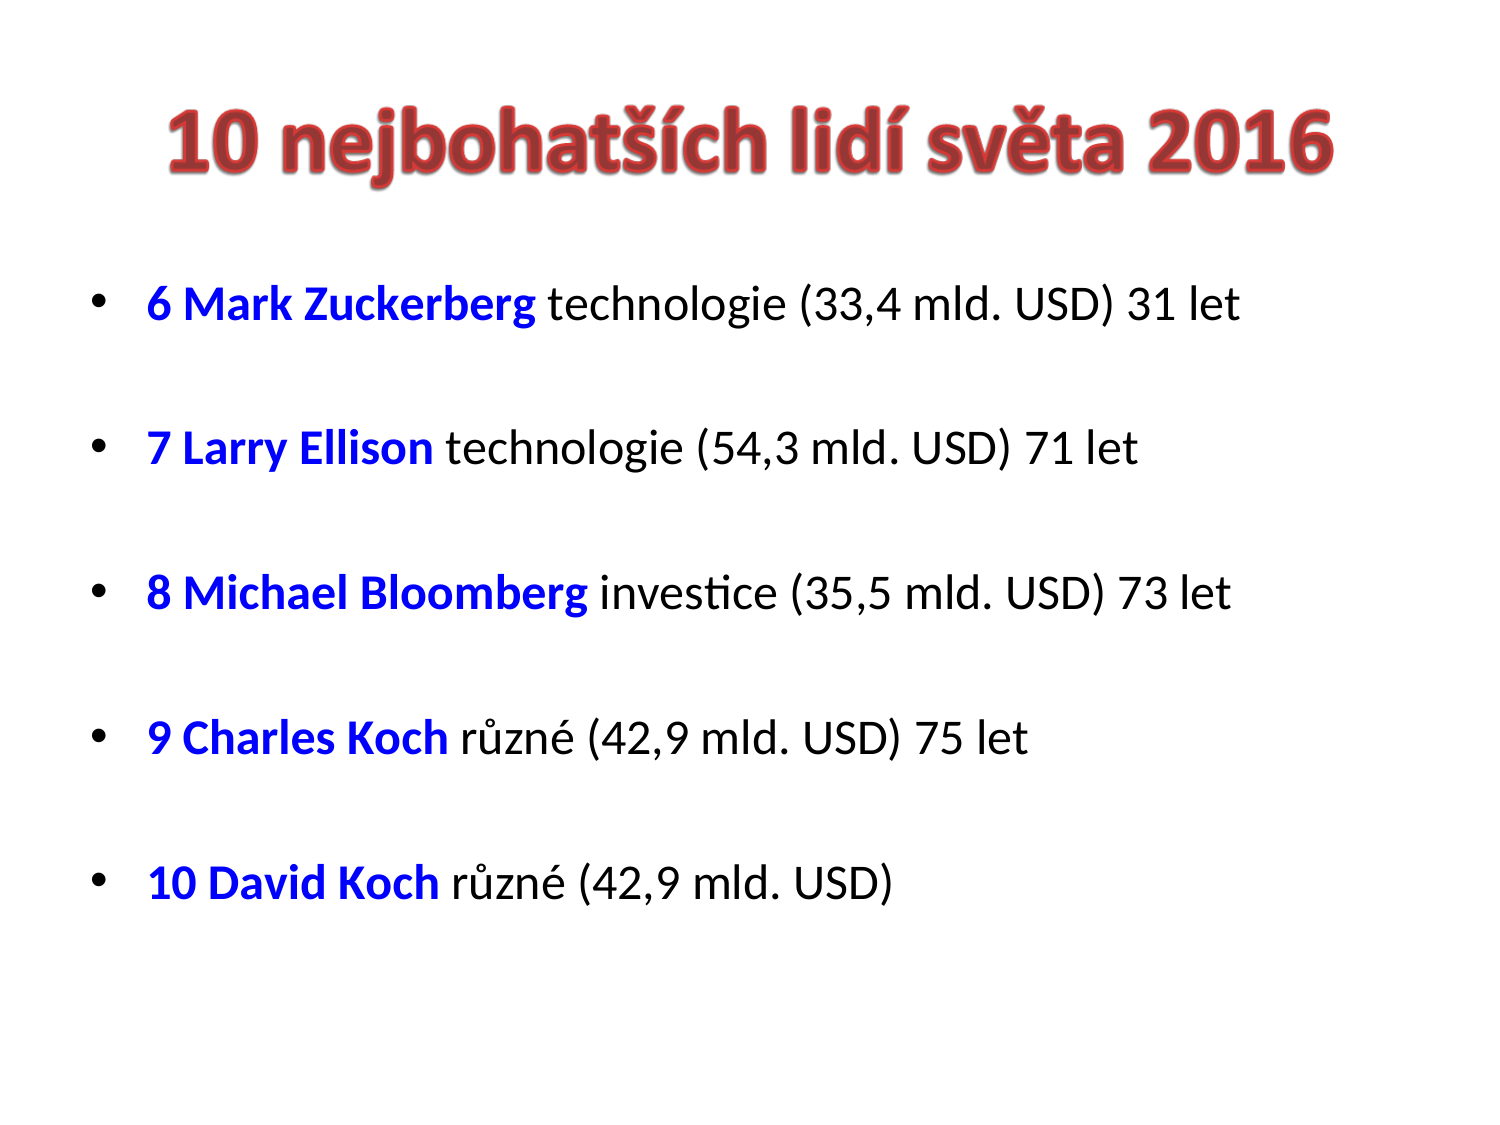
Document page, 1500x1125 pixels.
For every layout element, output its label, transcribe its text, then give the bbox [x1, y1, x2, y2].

list 6 Mark Zuckerberg technologie (33,4 mld. USD) 31 let 7 Larry Ellison technologie (54,3 mld. USD) 71 let 8 Michael Bloomberg investice (35,5 mld. USD) 73 let 9 Charles Koch různé (42,9 mld. USD) 75 let 10 David Koch různé (42,9 mld. USD) [75, 262, 1426, 1005]
picture [75, 44, 1426, 234]
